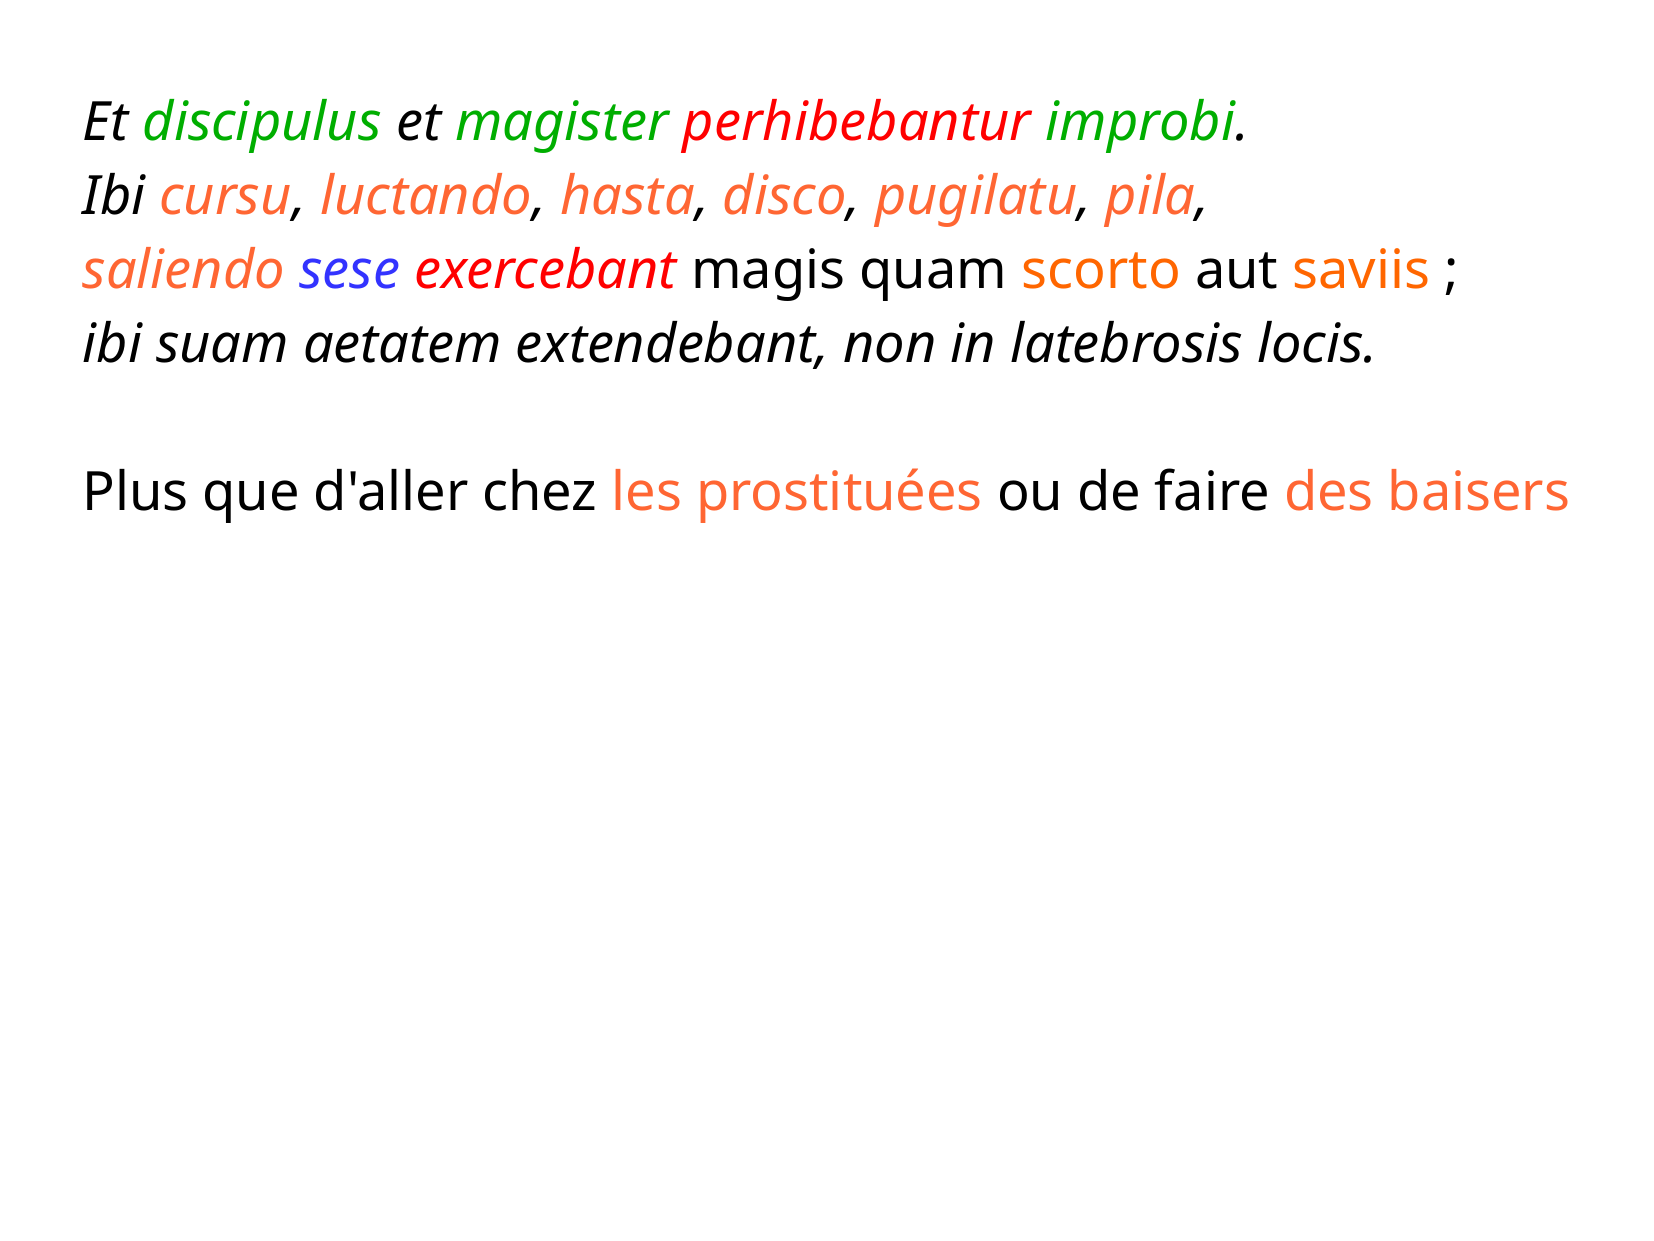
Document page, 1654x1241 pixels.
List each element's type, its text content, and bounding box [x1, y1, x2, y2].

list Et discipulus et magister perhibebantur improbi. Ibi cursu, luctando, hasta, disco, pugilatu, pila, saliendo sese exercebant magis quam scorto aut saviis ; ibi suam aetatem extendebant, non in latebrosis locis. Plus que d'aller chez les prostituées ou de faire des baisers [82, 82, 1571, 1109]
